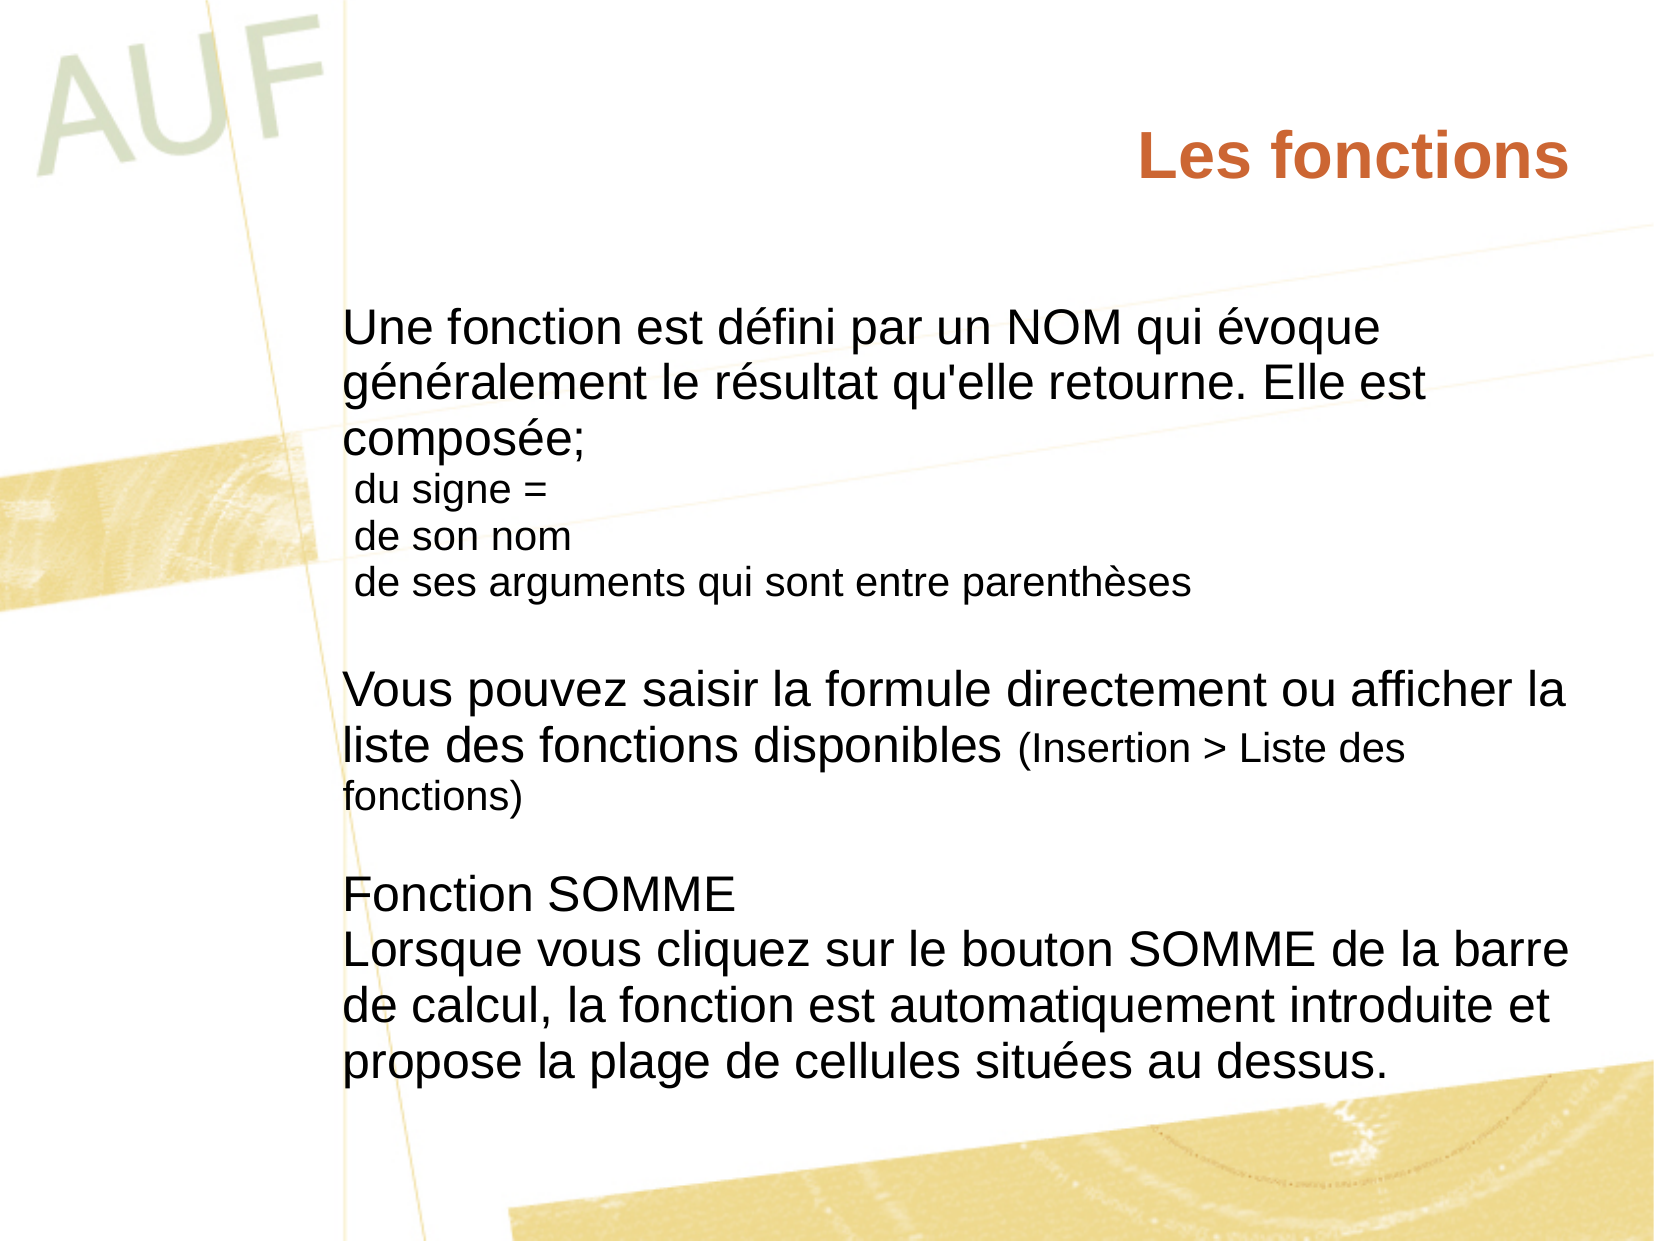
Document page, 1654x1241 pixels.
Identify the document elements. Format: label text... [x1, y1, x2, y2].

subtitle Une fonction est défini par un NOM qui évoque généralement le résultat qu'elle retourne. Elle est composée; du signe = de son nom de ses arguments qui sont entre parenthèses Vous pouvez saisir la formule directement ou afficher la liste des fonctions disponibles (Insertion > Liste des fonctions) Fonction SOMME Lorsque vous cliquez sur le bouton SOMME de la barre de calcul, la fonction est automatiquement introduite et propose la plage de cellules situées au dessus. [324, 295, 1571, 1093]
title Les fonctions [324, 59, 1571, 252]
picture [0, 0, 1654, 1241]
